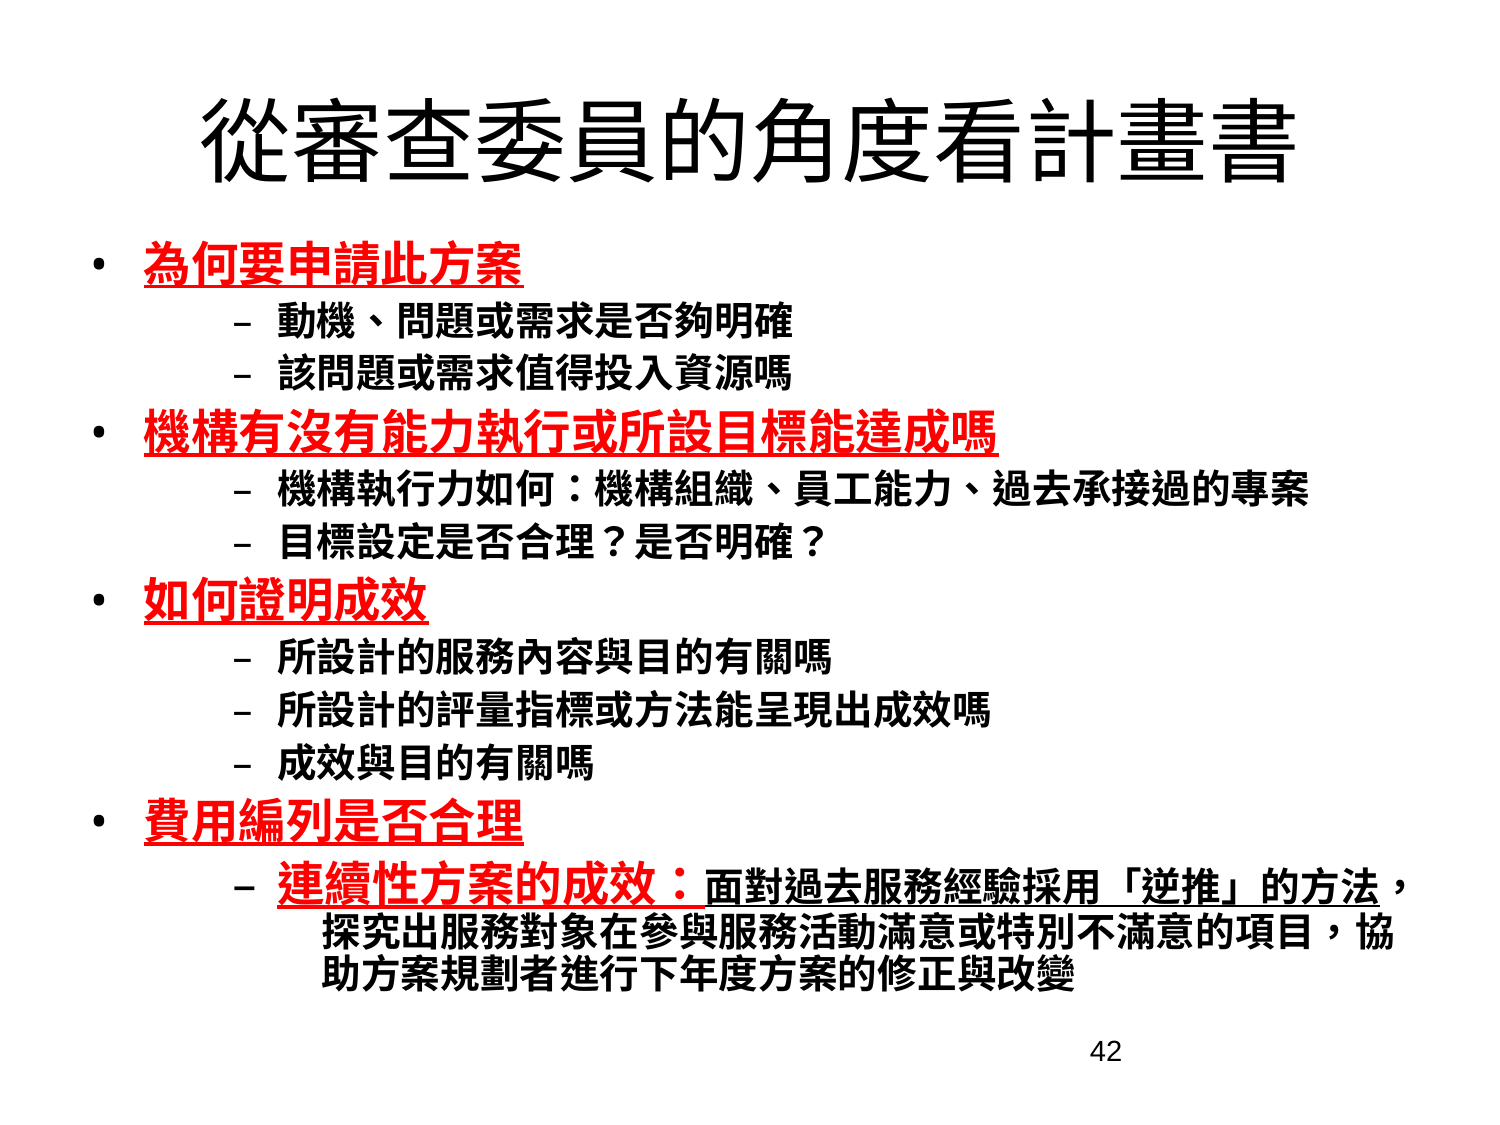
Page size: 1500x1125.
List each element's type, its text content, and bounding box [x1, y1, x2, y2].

text_box [1074, 1024, 1426, 1103]
list 為何要申請此方案 動機、問題或需求是否夠明確 該問題或需求值得投入資源嗎 機構有沒有能力執行或所設目標能達成嗎 機構執行力如何：機構組織、員工能力、過去承接過的專案 目標設定是否合理？是否明確？ 如何證明成效 所設計的服務內容與目的有關嗎 所設計的評量指標或方法能呈現出成效嗎 成效與目的有關嗎 費用編列是否合理 連續性方案的成效：面對過去服務經驗採用「逆推」的方法，探究出服務對象在參與服務活動滿意或特別不滿意的項目，協助方案規劃者進行下年度方案的修正與改變 [75, 232, 1426, 1005]
title 從審查委員的角度看計畫書 [75, 45, 1426, 232]
